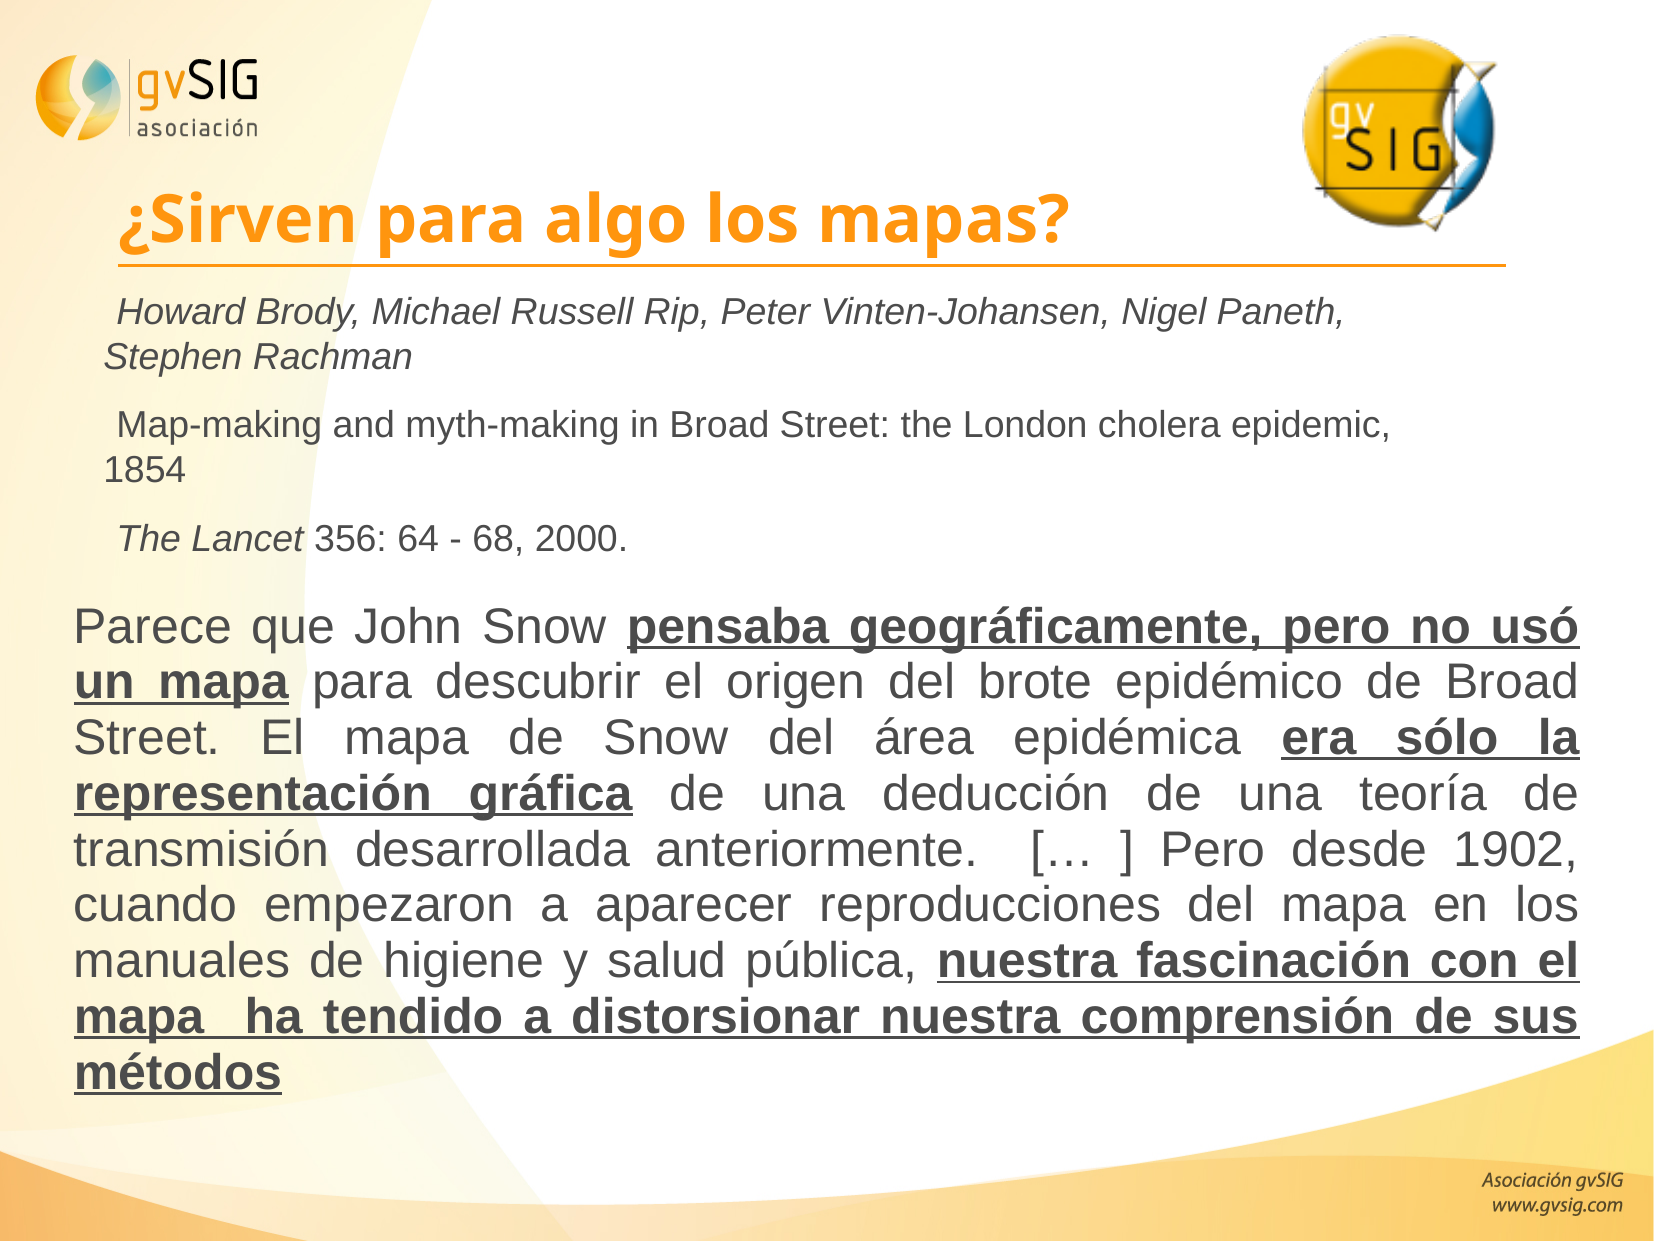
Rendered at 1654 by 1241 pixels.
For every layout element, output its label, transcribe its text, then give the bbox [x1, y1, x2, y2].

picture [0, 0, 1654, 1241]
text_box ¿Sirven para algo los mapas? [118, 177, 1247, 256]
text_box Howard Brody, Michael Russell Rip, Peter Vinten-Johansen, Nigel Paneth, Stephen Rachman Map-making and myth-making in Broad Street: the London cholera epidemic, 1854 The Lancet 356: 64 - 68, 2000. [88, 279, 1424, 567]
text_box Parece que John Snow pensaba geográficamente, pero no usó un mapa para descubrir el origen del brote epidémico de Broad Street. El mapa de Snow del área epidémica era sólo la representación gráfica de una deducción de una teoría de transmisión desarrollada anteriormente. [… ] Pero desde 1902, cuando empezaron a aparecer reproducciones del mapa en los manuales de higiene y salud pública, nuestra fascinación con el mapa ha tendido a distorsionar nuestra comprensión de sus métodos [59, 590, 1595, 1108]
